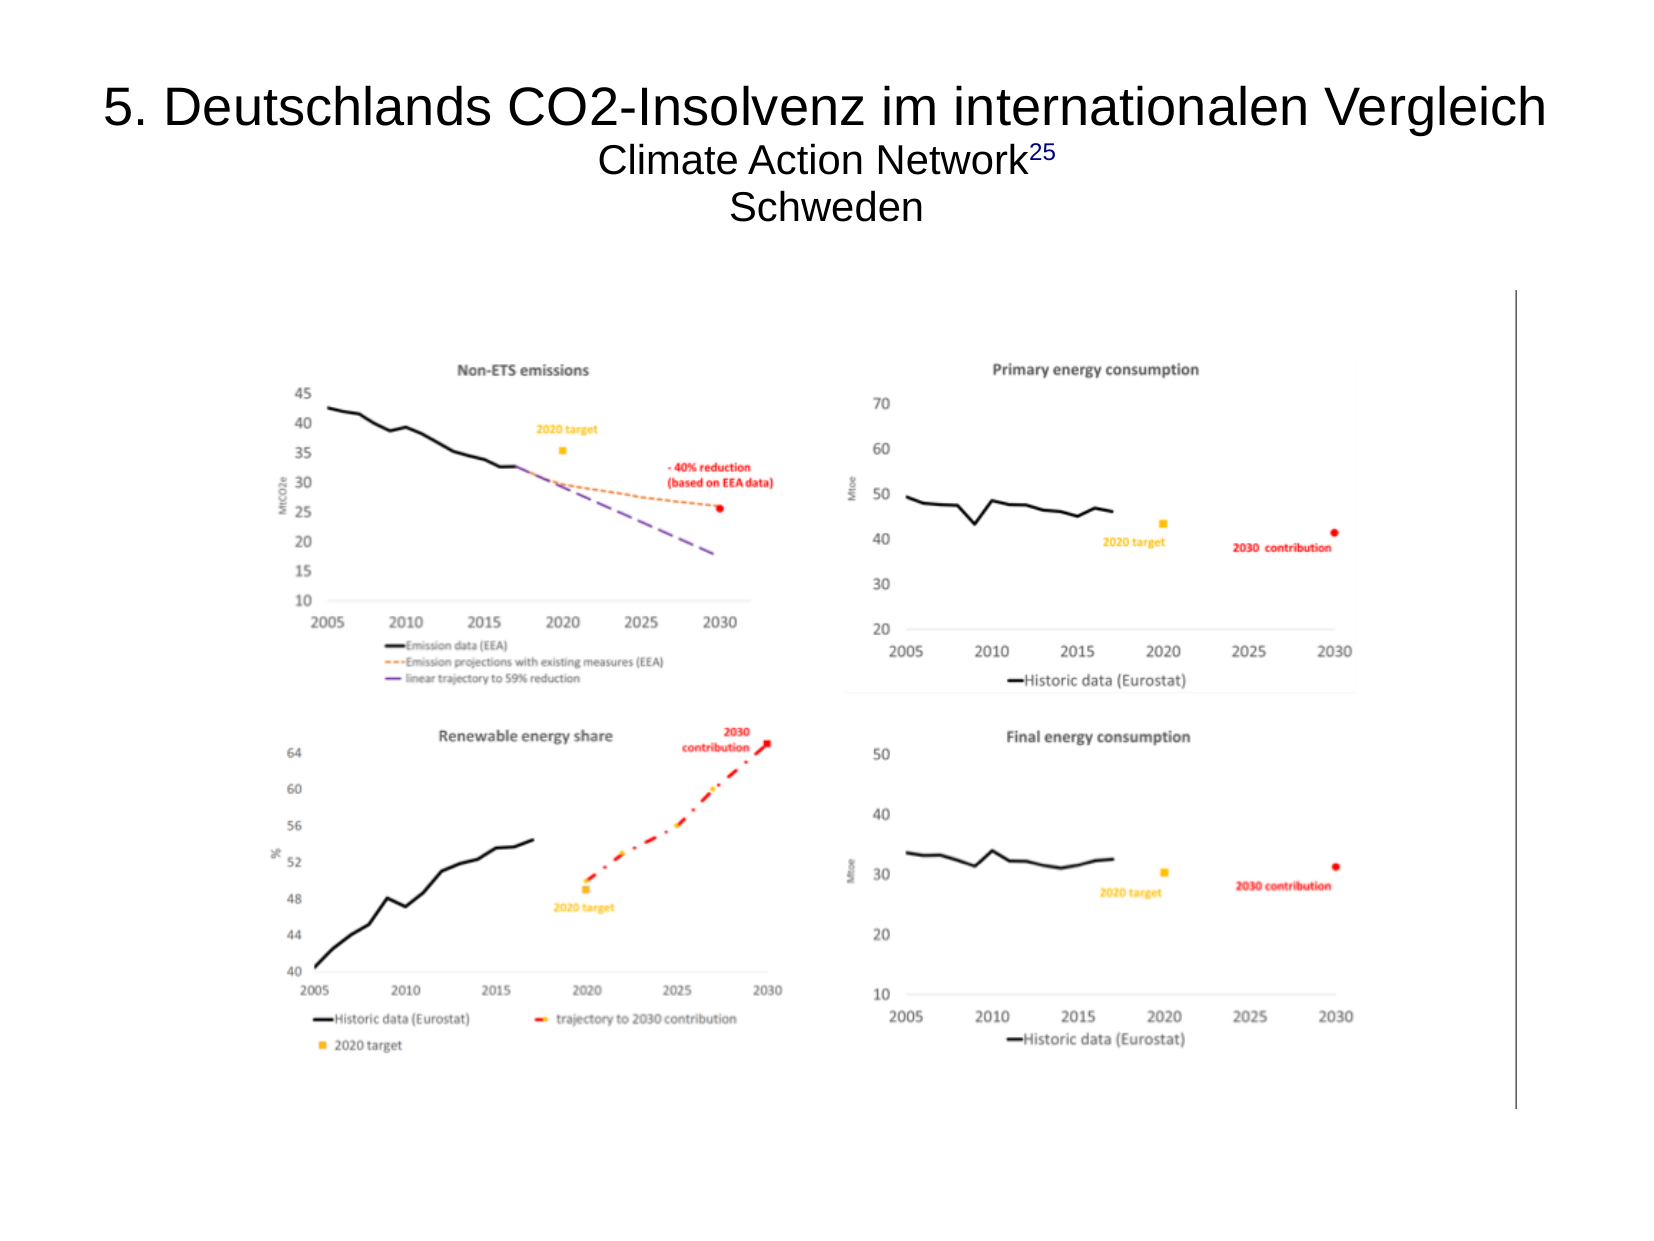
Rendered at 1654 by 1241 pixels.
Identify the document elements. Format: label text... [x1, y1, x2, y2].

picture [137, 290, 1517, 1109]
title 5. Deutschlands CO2-Insolvenz im internationalen Vergleich Climate Action Network25 Schweden [82, 49, 1571, 257]
